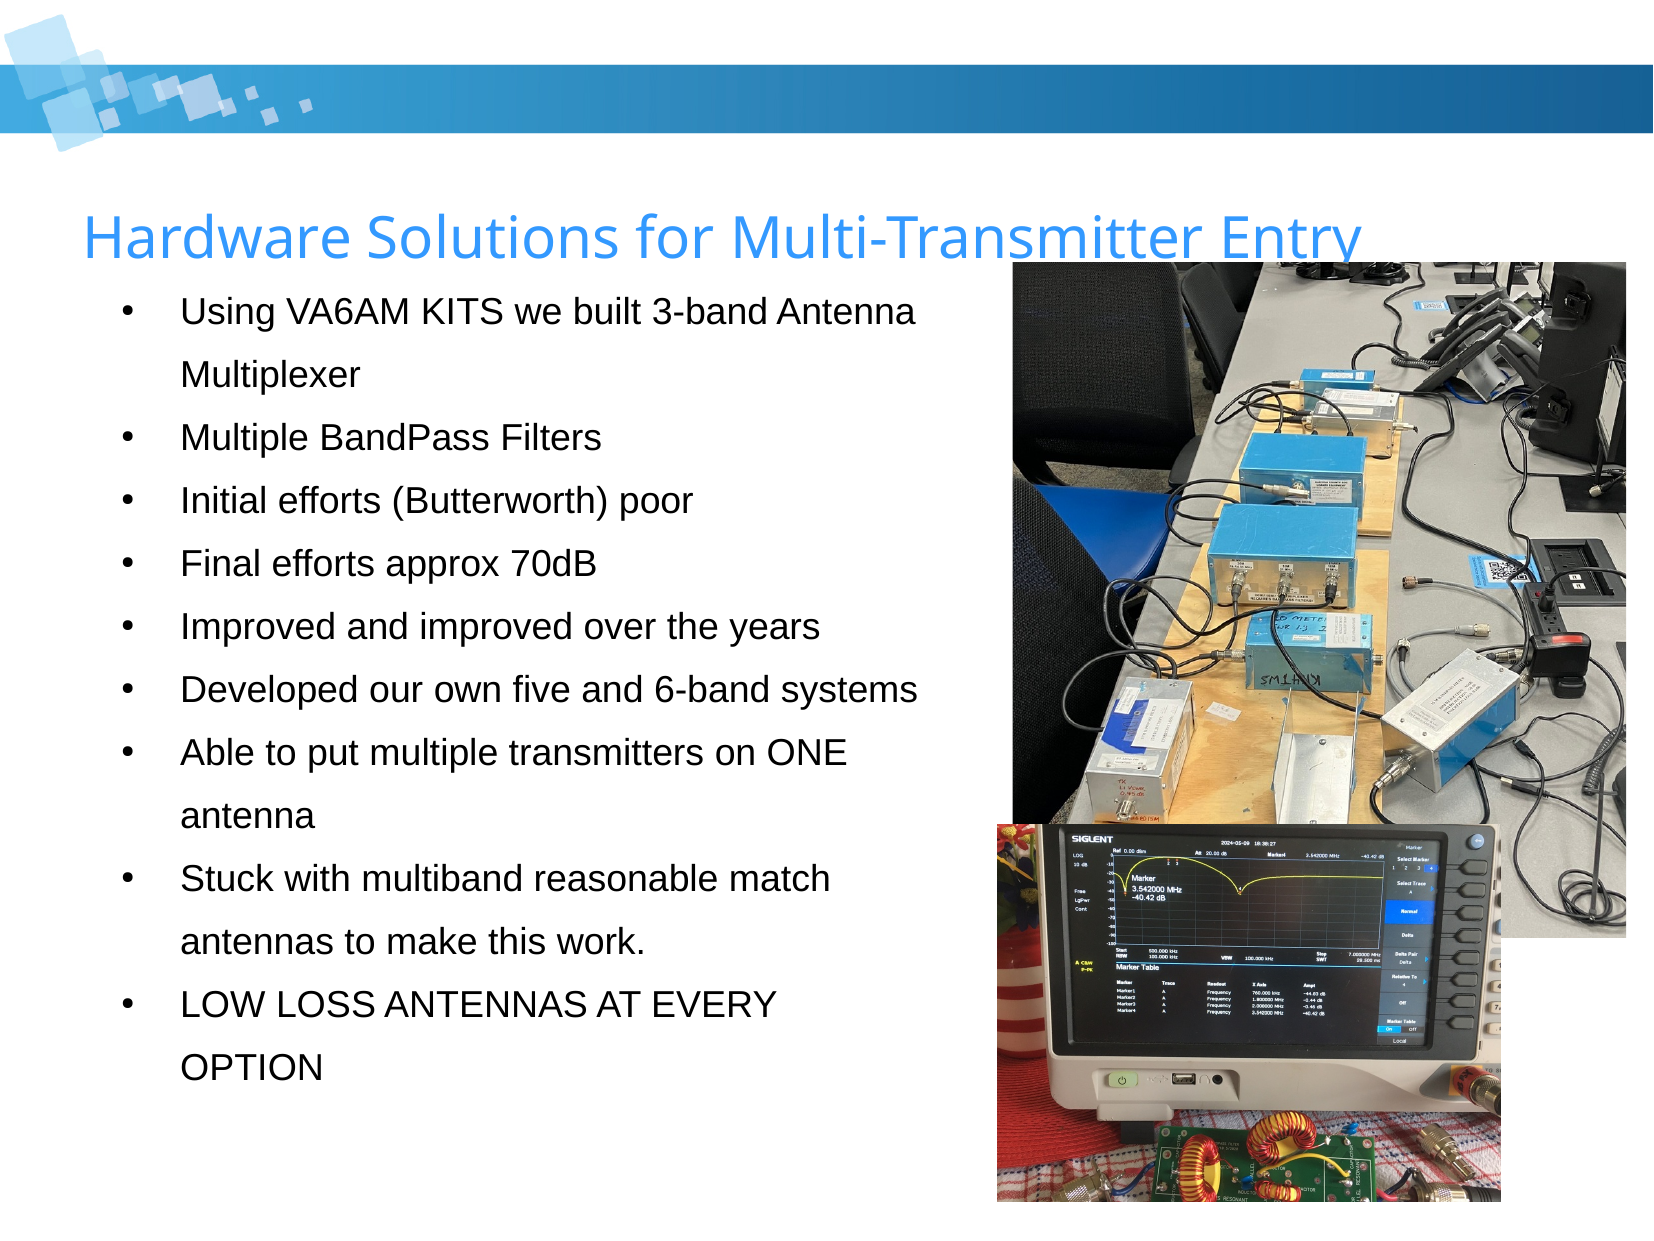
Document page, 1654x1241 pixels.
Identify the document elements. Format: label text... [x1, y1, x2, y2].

text_box Using VA6AM KITS we built 3-band Antenna Multiplexer Multiple BandPass Filters Initial efforts (Butterworth) poor Final efforts approx 70dB Improved and improved over the years Developed our own five and 6-band systems Able to put multiple transmitters on ONE antenna Stuck with multiband reasonable match antennas to make this work. LOW LOSS ANTENNAS AT EVERY OPTION [106, 262, 938, 1096]
title Hardware Solutions for Multi-Transmitter Entry [82, 132, 1571, 340]
picture [0, 0, 1653, 1238]
